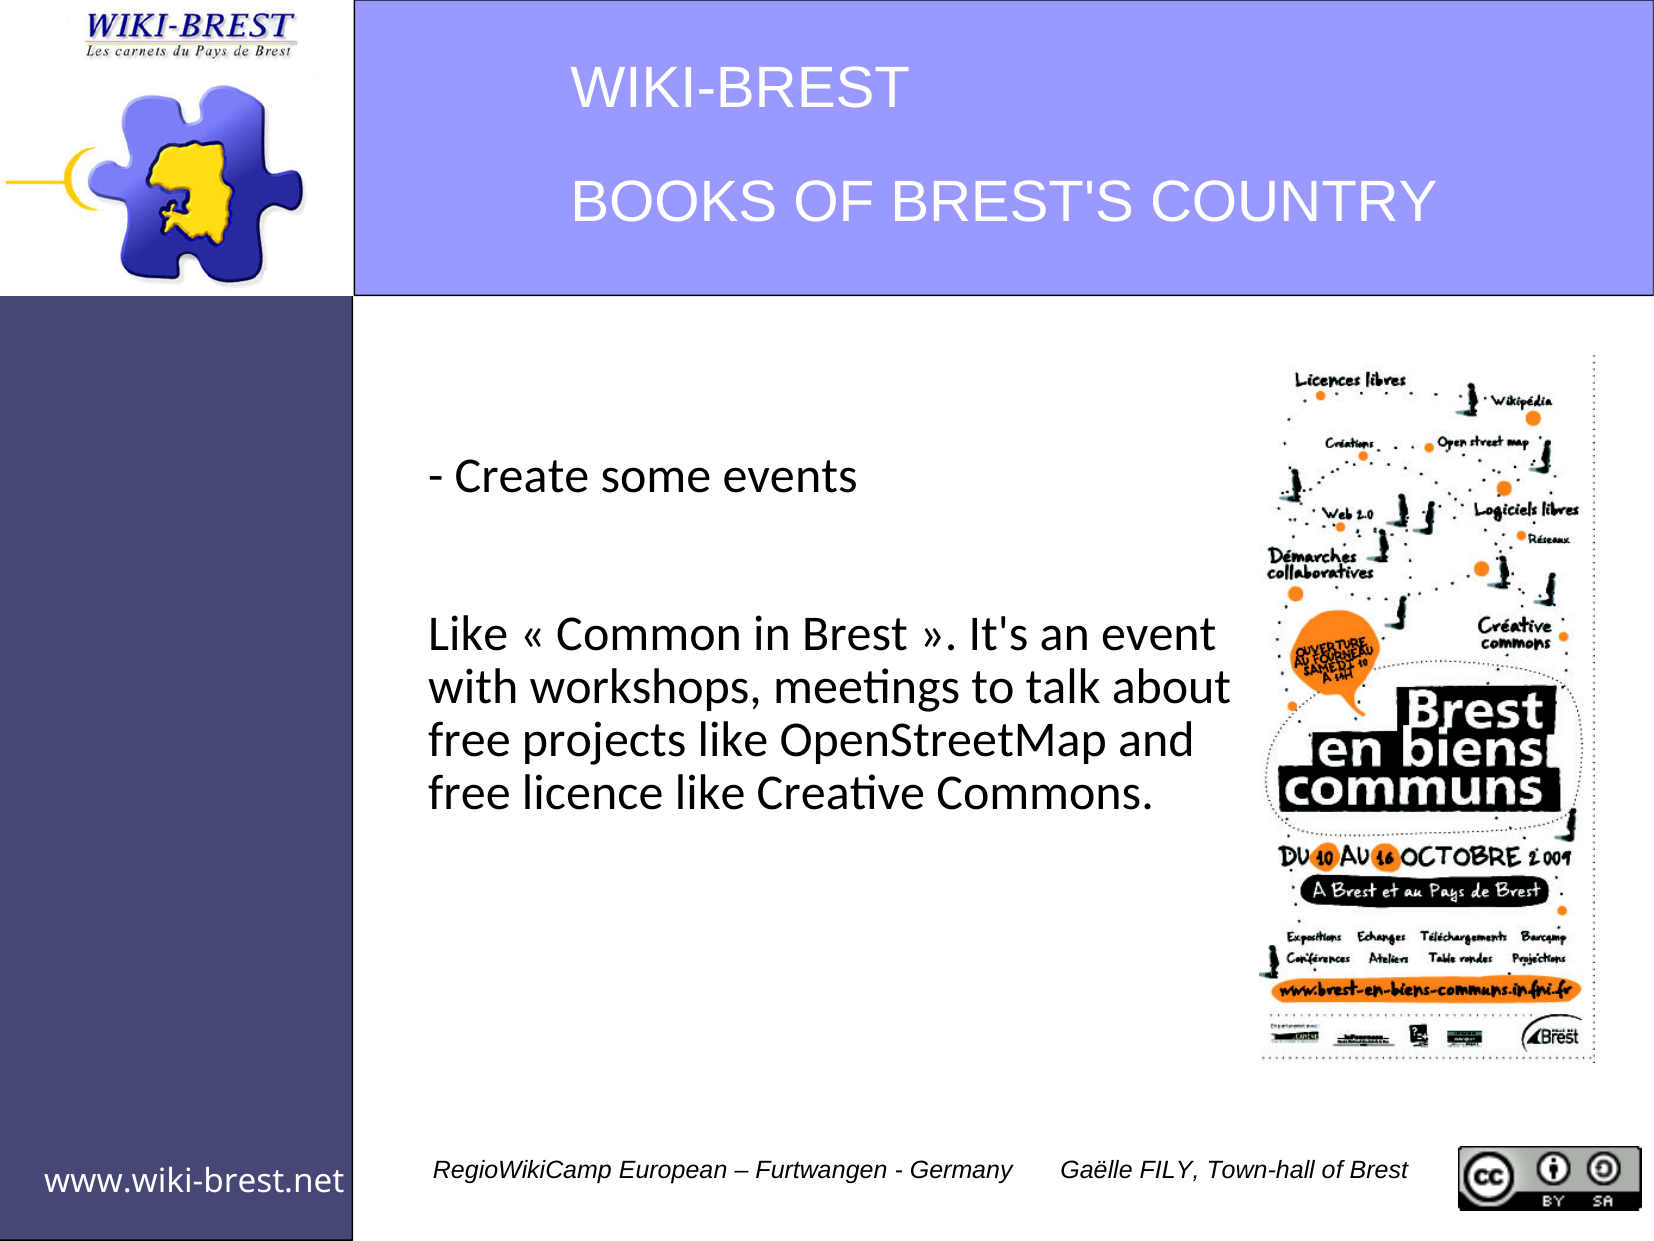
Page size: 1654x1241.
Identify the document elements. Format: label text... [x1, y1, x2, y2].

picture [0, 0, 353, 296]
picture [1259, 354, 1595, 1063]
picture [1458, 1146, 1642, 1211]
text_box - Create some events Like « Common in Brest ». It's an event with workshops, meetings to talk about free projects like OpenStreetMap and free licence like Creative Commons. [413, 442, 1259, 891]
